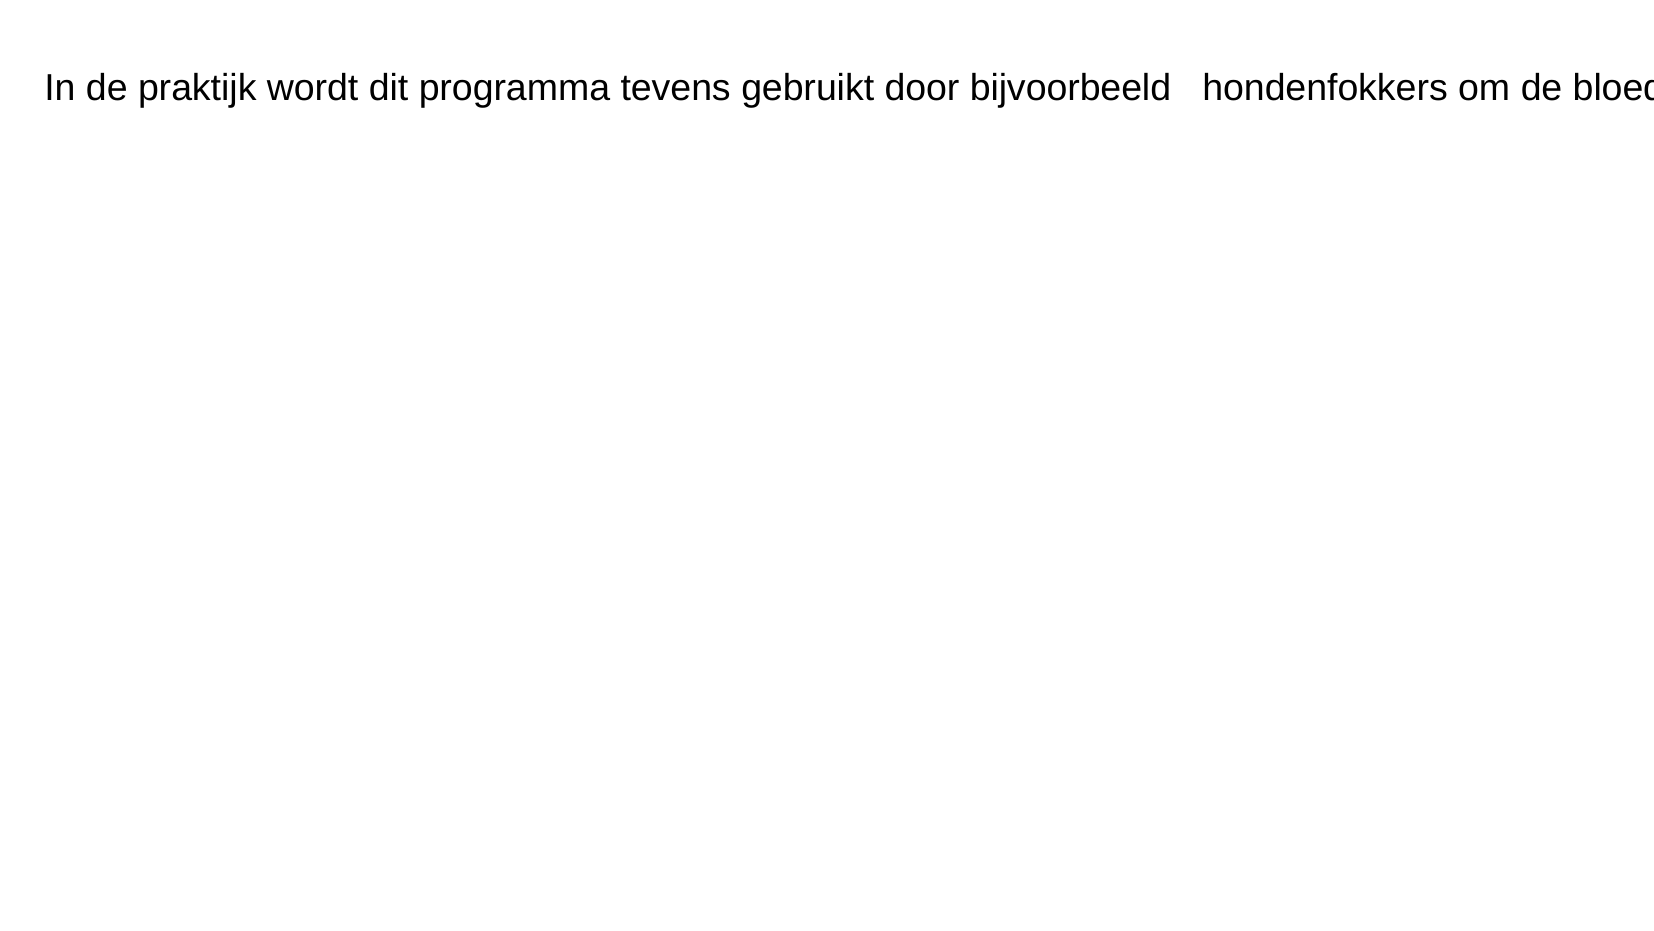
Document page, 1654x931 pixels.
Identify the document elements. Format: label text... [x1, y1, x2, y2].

text_box In de praktijk wordt dit programma tevens gebruikt door bijvoorbeeld hondenfokkers om de bloedlijnen vast te leggen, maar ook door schapenfokkers en in ziekenhuizen bij het onderzoek naar erfelijke ziektes en bij notarissen voor erfrechtkwesties. [29, 59, 1211, 242]
